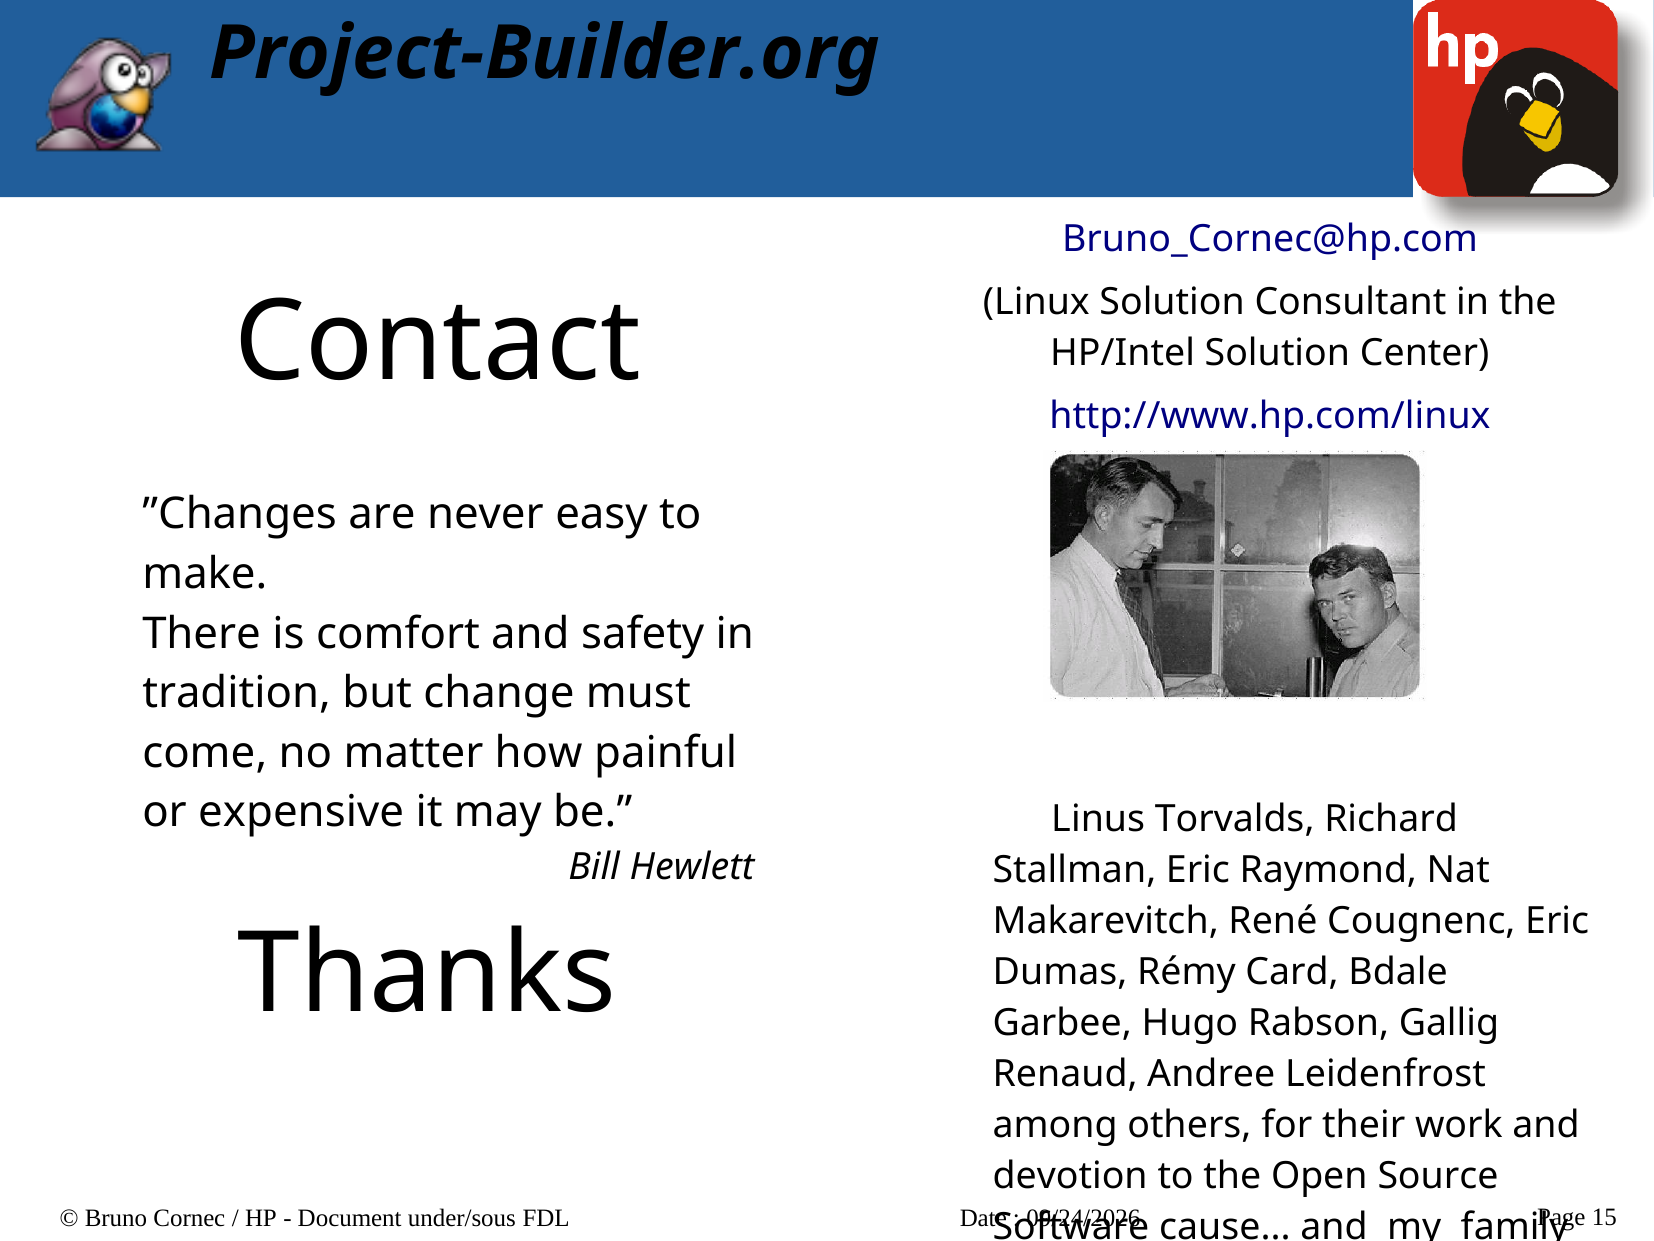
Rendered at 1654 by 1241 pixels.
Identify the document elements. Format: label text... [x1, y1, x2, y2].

text_box ”Changes are never easy to make. There is comfort and safety in tradition, but change must come, no matter how painful or expensive it may be.” Bill Hewlett [65, 482, 783, 856]
list Bruno_Cornec@hp.com (Linux Solution Consultant in the HP/Intel Solution Center) http://www.hp.com/linux Linus Torvalds, Richard Stallman, Eric Raymond, Nat Makarevitch, René Cougnenc, Eric Dumas, Rémy Card, Bdale Garbee, Hugo Rabson, Gallig Renaud, Andree Leidenfrost among others, for their work and devotion to the Open Source Software cause... and my family for his patience :-) [862, 211, 1595, 1189]
text_box Contact [234, 259, 655, 399]
picture [1413, 0, 1654, 235]
picture [0, 0, 211, 199]
picture [1043, 450, 1427, 702]
text_box Thanks [237, 891, 635, 1032]
